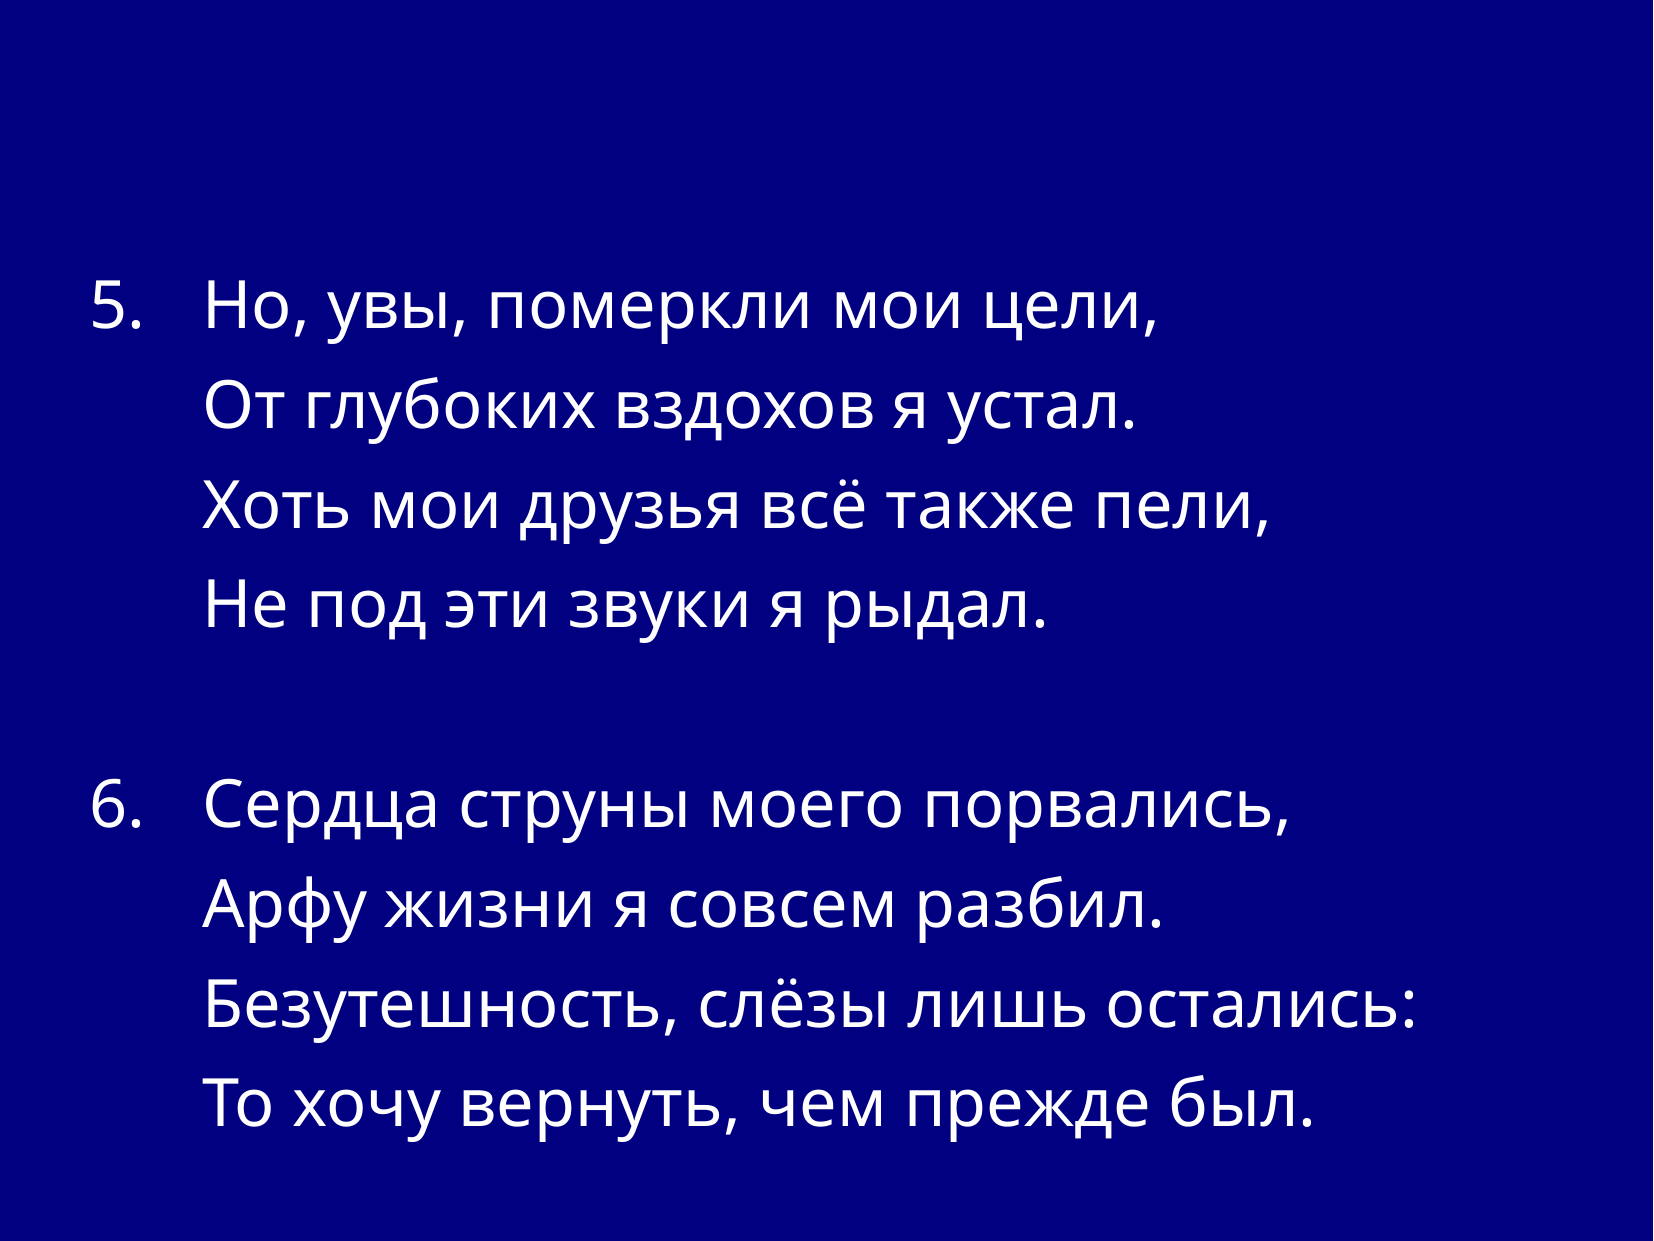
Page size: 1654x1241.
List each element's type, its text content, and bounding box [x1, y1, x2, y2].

text_box 5. Но, увы, померкли мои цели, От глубоких вздохов я устал. Хоть мои друзья всё также пели, Не под эти звуки я рыдал. 6. Сердца струны моего порвались, Арфу жизни я совсем разбил. Безутешность, слёзы лишь остались: То хочу вернуть, чем прежде был. [75, 150, 1576, 1163]
